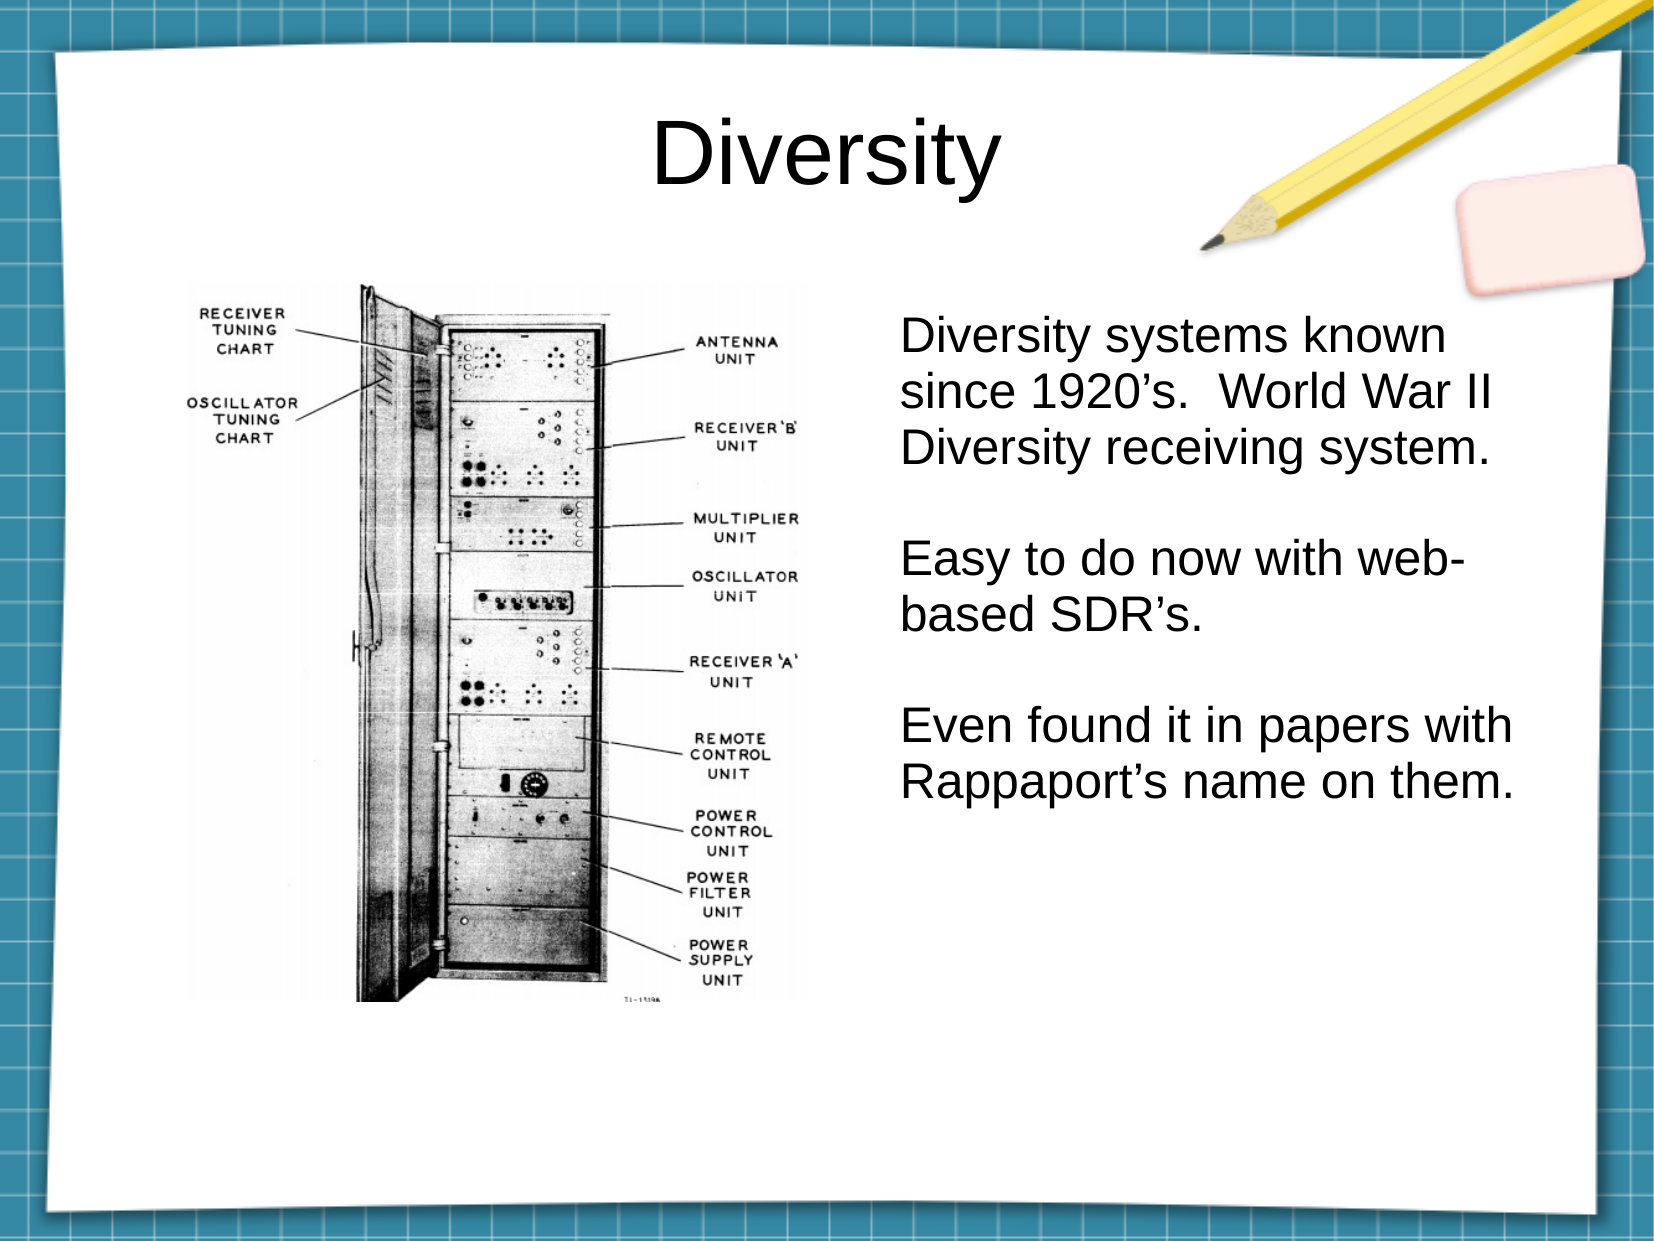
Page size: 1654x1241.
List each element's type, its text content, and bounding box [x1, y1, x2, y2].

text_box Diversity systems known since 1920’s. World War II Diversity receiving system. Easy to do now with web-based SDR’s. Even found it in papers with Rappaport’s name on them. [885, 300, 1546, 817]
picture [0, 0, 1654, 1241]
title Diversity [82, 49, 1571, 257]
